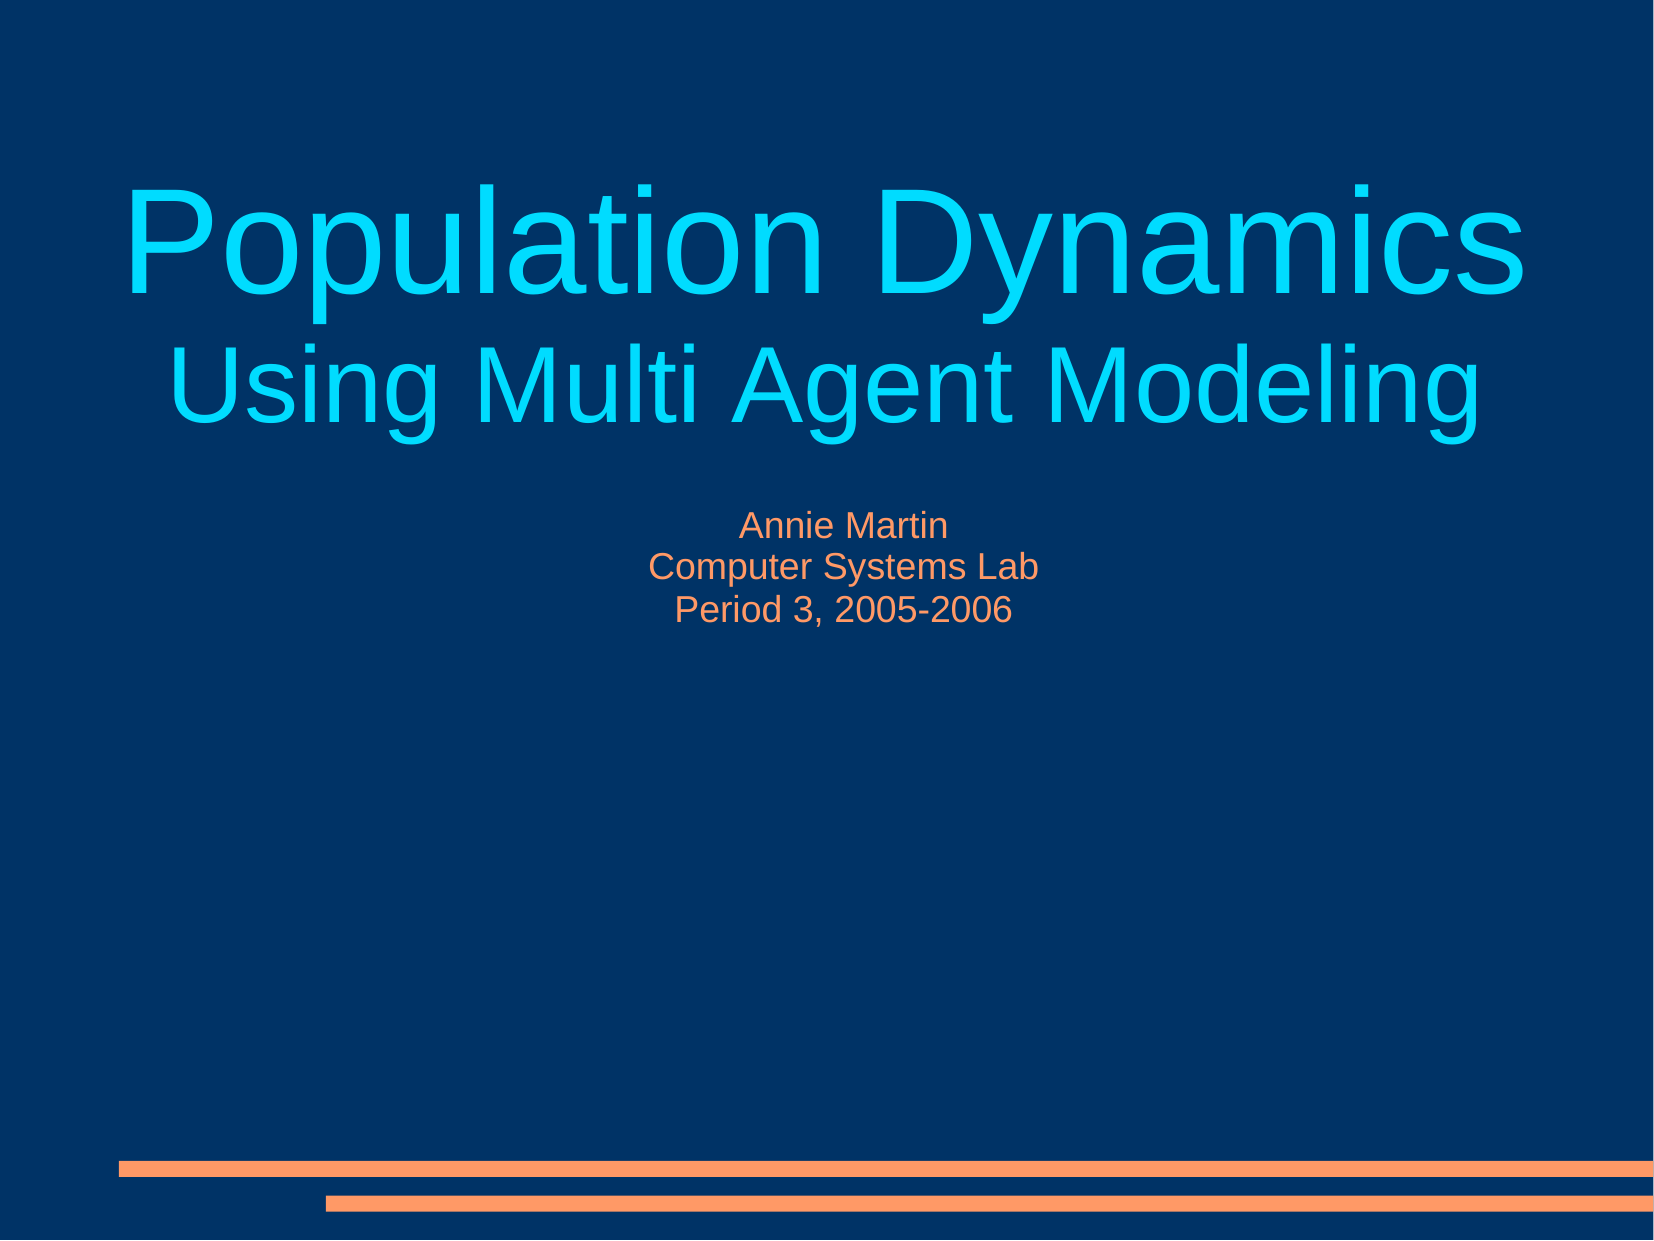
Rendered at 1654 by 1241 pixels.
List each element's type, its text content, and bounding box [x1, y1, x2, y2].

text_box Annie Martin Computer Systems Lab Period 3, 2005-2006 [525, 496, 1163, 638]
text_box Population Dynamics Using Multi Agent Modeling [75, 150, 1576, 563]
